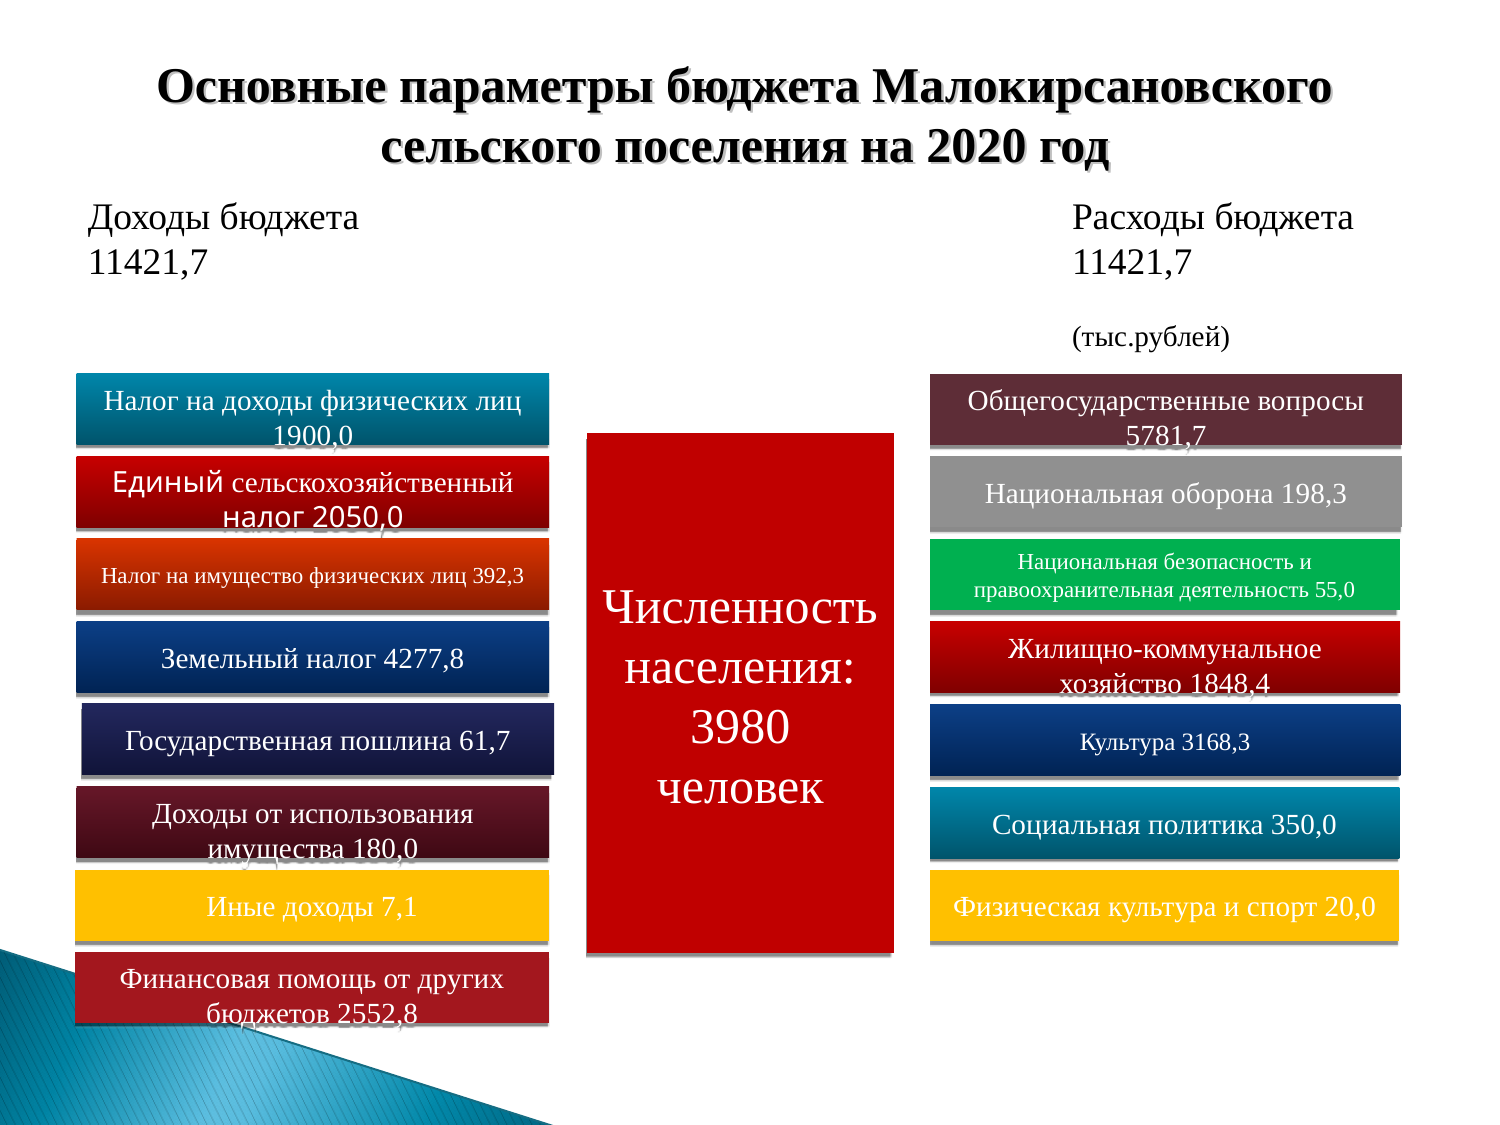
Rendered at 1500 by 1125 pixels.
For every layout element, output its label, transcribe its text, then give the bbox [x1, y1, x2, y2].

text_box Иные доходы 7,1 [75, 870, 549, 941]
text_box Доходы от использования имущества 180,0 [77, 787, 549, 858]
text_box Культура 3168,3 [930, 705, 1400, 776]
text_box Земельный налог 4277,8 [77, 622, 549, 692]
text_box Государственная пошлина 61,7 [82, 703, 554, 774]
text_box Налог на имущество физических лиц 392,3 [77, 539, 549, 610]
text_box Основные параметры бюджета Малокирсановского сельского поселения на 2020 год [77, 44, 1412, 180]
text_box Общегосударственные вопросы 5781,7 [930, 374, 1402, 445]
text_box Социальная политика 350,0 [930, 788, 1399, 859]
text_box Финансовая помощь от других бюджетов 2552,8 [75, 952, 549, 1023]
text_box Расходы бюджета 11421,7 (тыс.рублей) [1057, 184, 1400, 362]
text_box Единый сельскохозяйственный налог 2050,0 [77, 456, 549, 527]
text_box Национальная оборона 198,3 [930, 456, 1402, 527]
text_box Национальная безопасность и правоохранительная деятельность 55,0 [930, 539, 1400, 610]
text_box Численность населения: 3980 человек [587, 433, 894, 953]
text_box Налог на доходы физических лиц 1900,0 [77, 374, 549, 444]
text_box Жилищно-коммунальное хозяйство 1848,4 [930, 622, 1400, 692]
text_box Физическая культура и спорт 20,0 [930, 870, 1399, 941]
text_box Доходы бюджета 11421,7 [72, 184, 381, 291]
